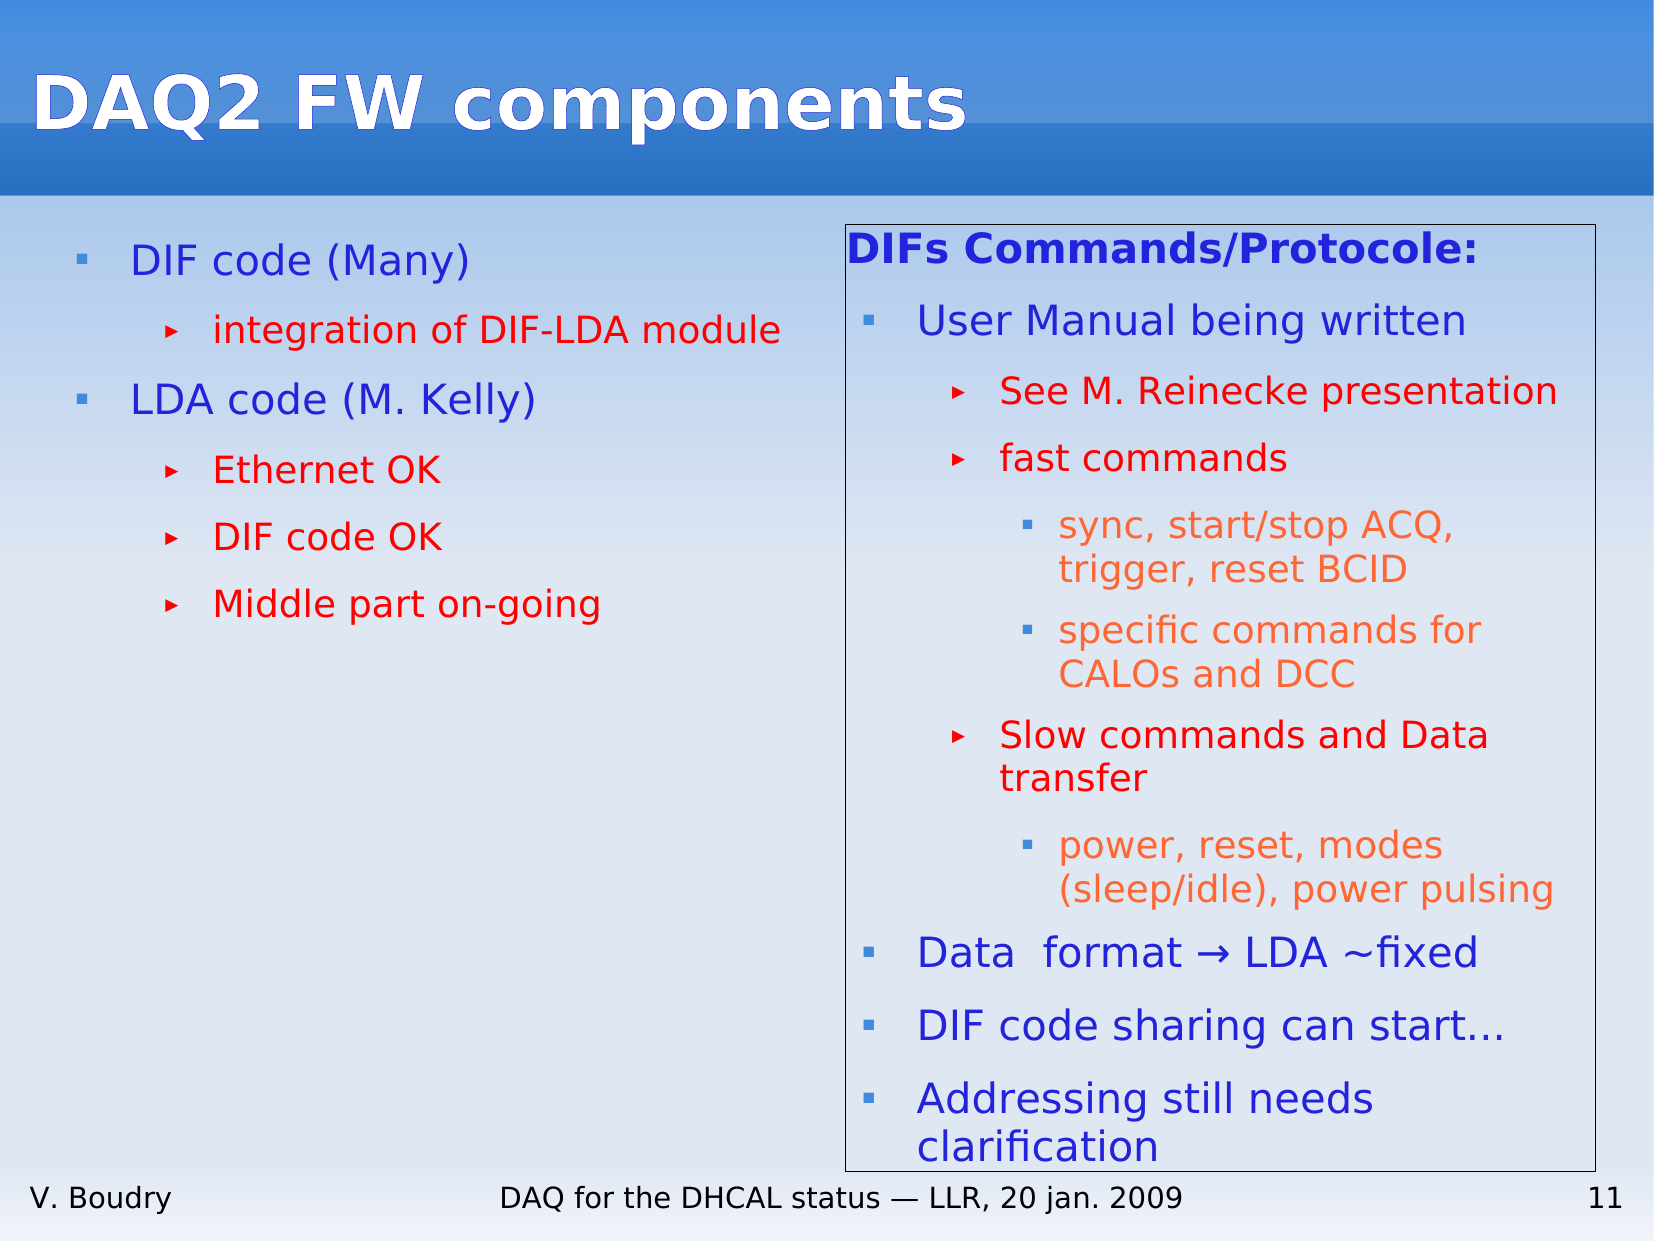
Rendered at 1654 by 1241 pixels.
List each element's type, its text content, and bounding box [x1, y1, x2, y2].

picture [0, 0, 1654, 1241]
list DIF code (Many) integration of DIF-LDA module LDA code (M. Kelly) Ethernet OK DIF code OK Middle part on-going [59, 236, 809, 1152]
list DIFs Commands/Protocole: User Manual being written See M. Reinecke presentation fast commands sync, start/stop ACQ, trigger, reset BCID specific commands for CALOs and DCC Slow commands and Data transfer power, reset, modes (sleep/idle), power pulsing Data format → LDA ~fixed DIF code sharing can start... Addressing still needs clarification [845, 224, 1596, 1172]
title DAQ2 FW components [29, 0, 1654, 208]
